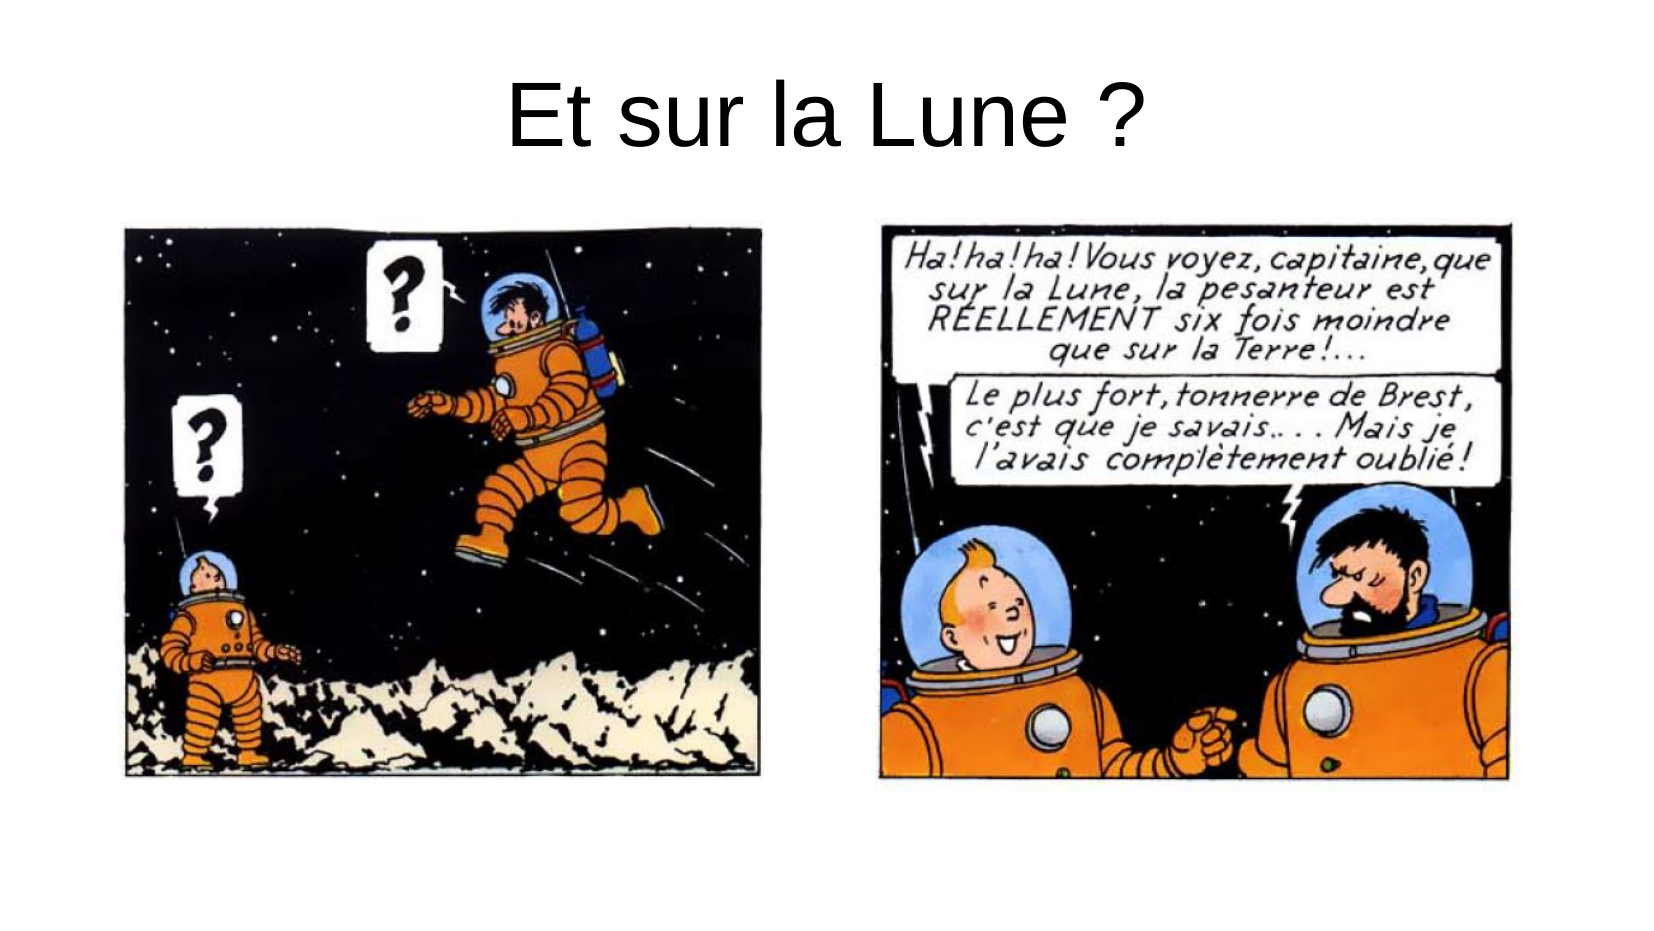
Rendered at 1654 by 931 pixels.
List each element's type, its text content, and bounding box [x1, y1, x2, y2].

picture [118, 220, 766, 780]
picture [874, 218, 1520, 792]
title Et sur la Lune ? [82, 37, 1571, 193]
